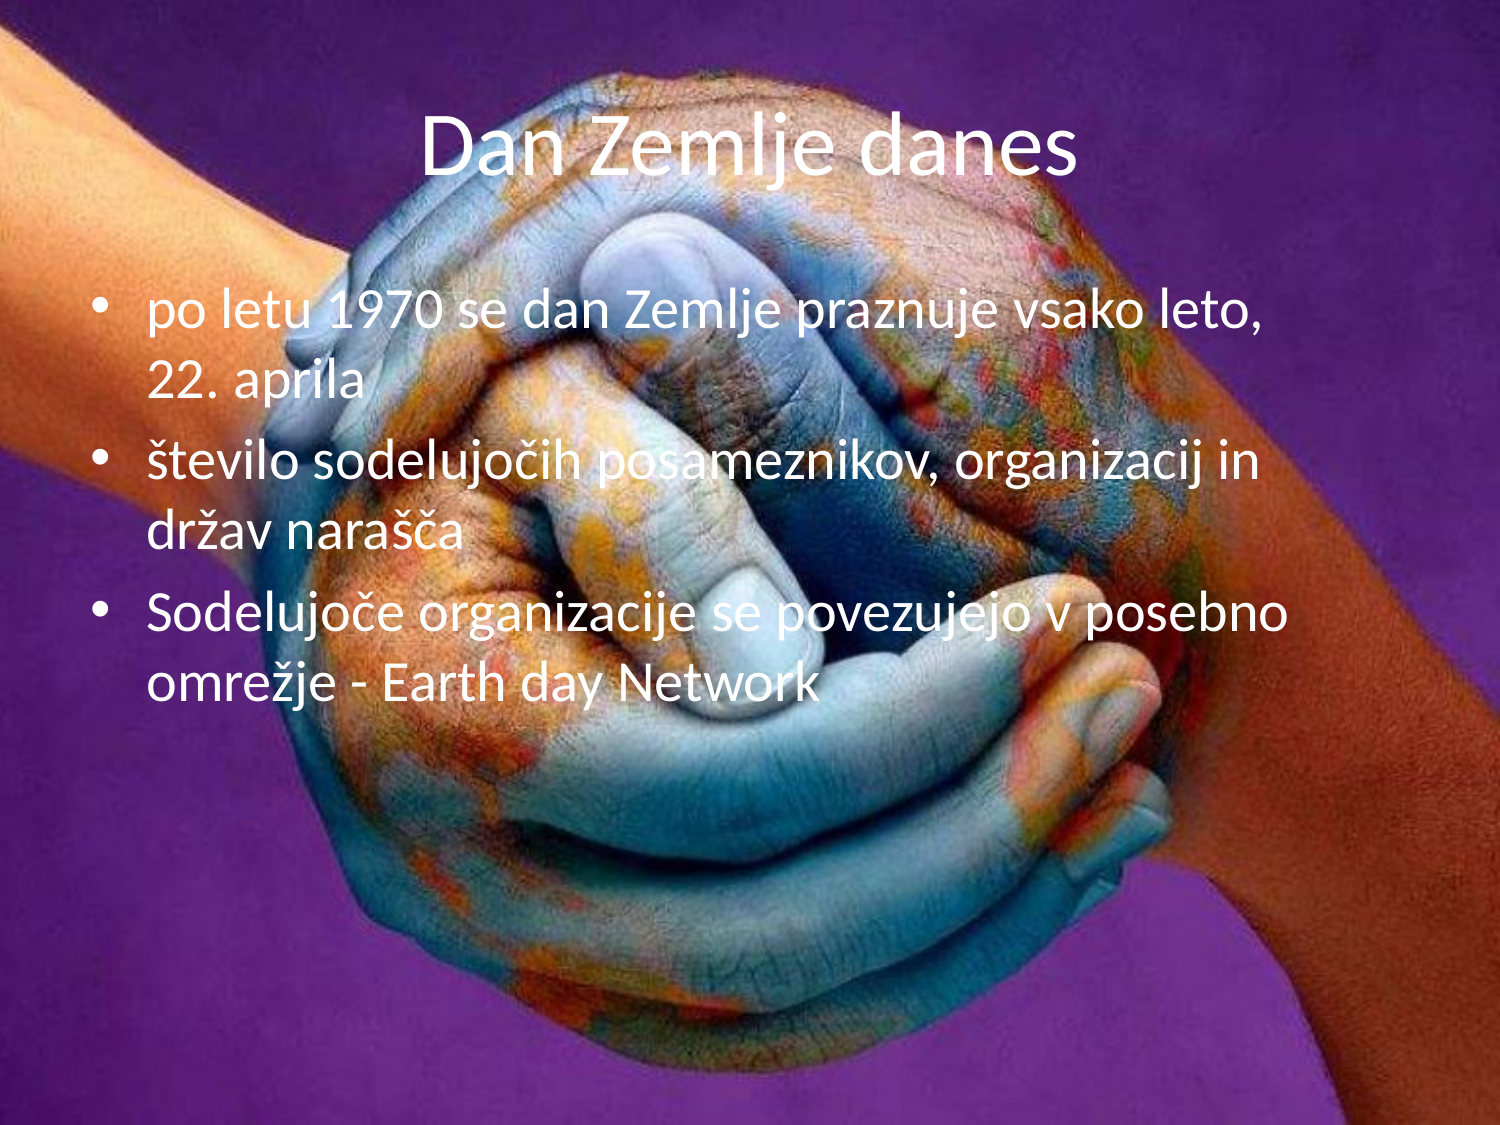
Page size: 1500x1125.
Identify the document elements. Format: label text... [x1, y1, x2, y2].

picture [0, 0, 1500, 1125]
title Dan Zemlje danes [75, 45, 1425, 233]
list po letu 1970 se dan Zemlje praznuje vsako leto, 22. aprila število sodelujočih posameznikov, organizacij in držav narašča Sodelujoče organizacije se povezujejo v posebno omrežje - Earth day Network [75, 262, 1365, 1005]
